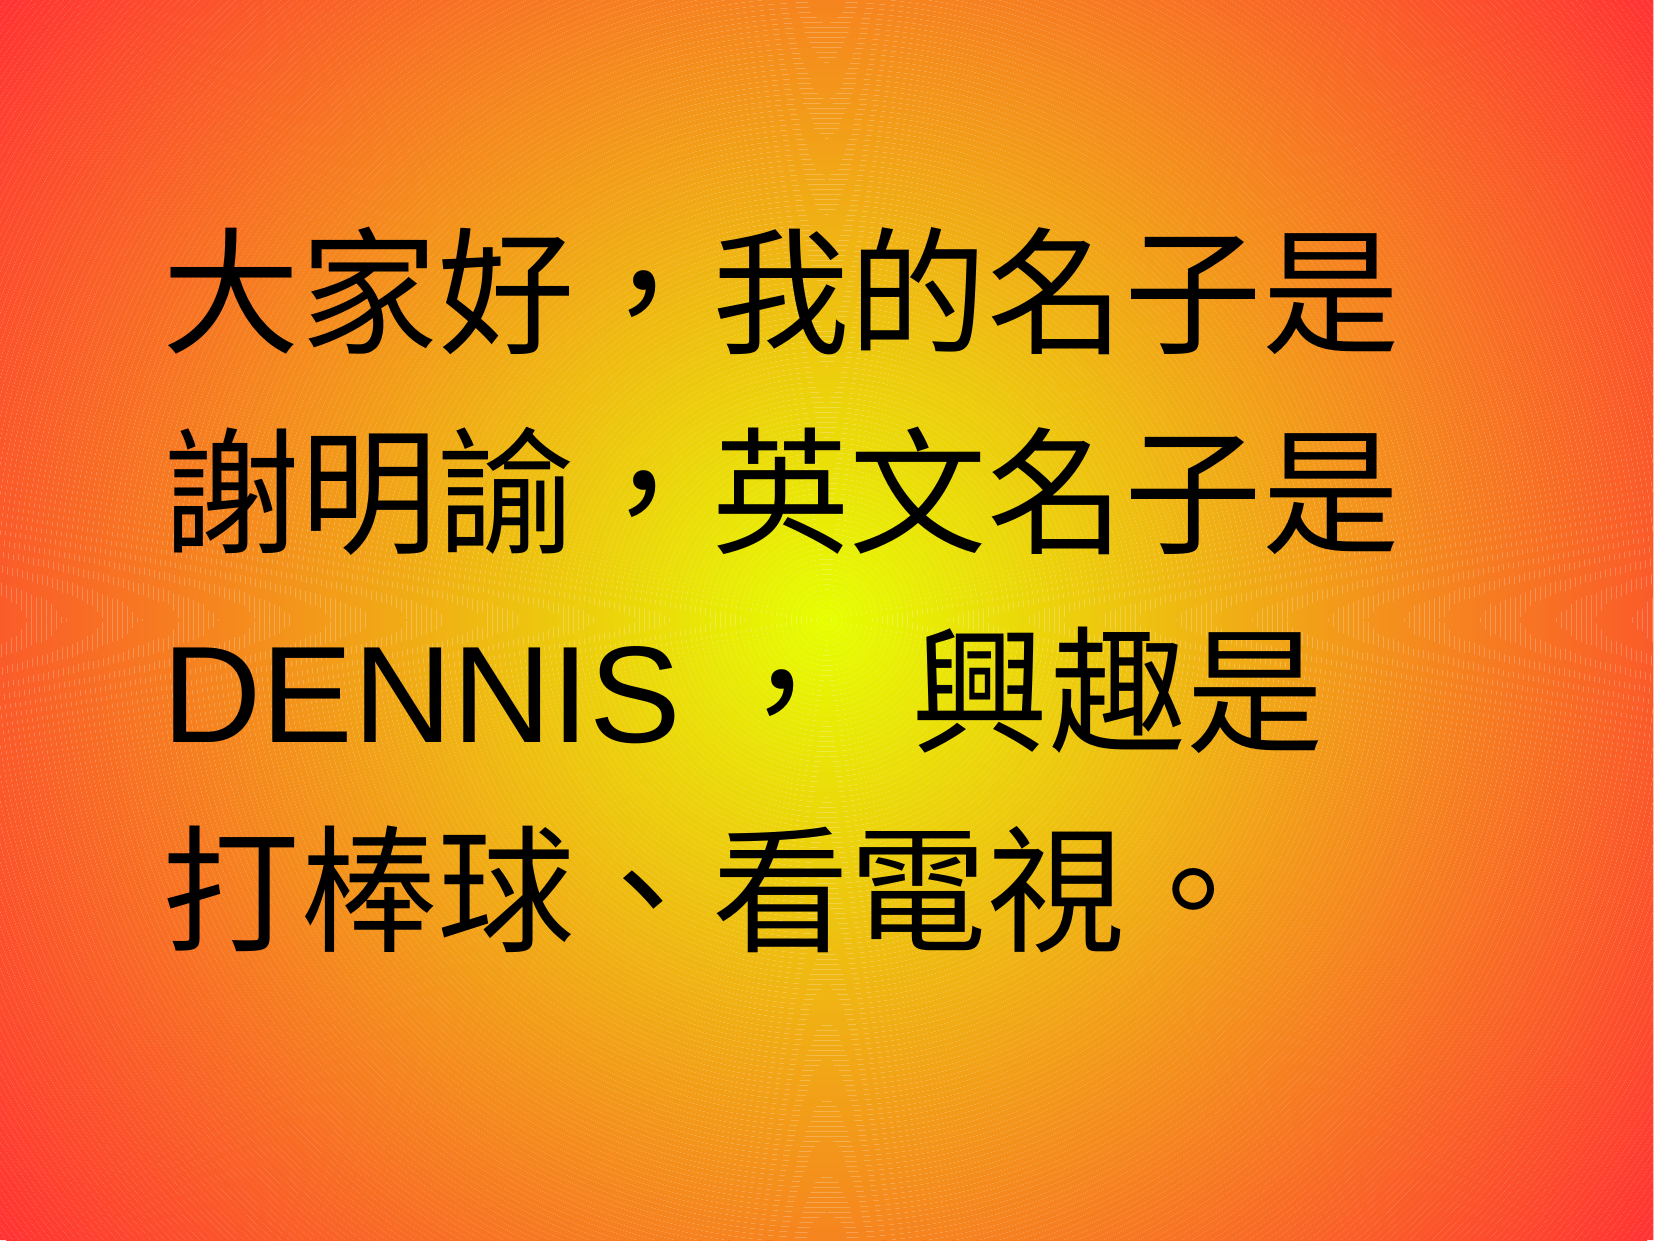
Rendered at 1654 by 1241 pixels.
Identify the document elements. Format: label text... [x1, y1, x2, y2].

text_box 大家好，我的名子是謝明諭，英文名子是 DENNIS， 興趣是打棒球、看電視。 [147, 177, 1418, 1093]
